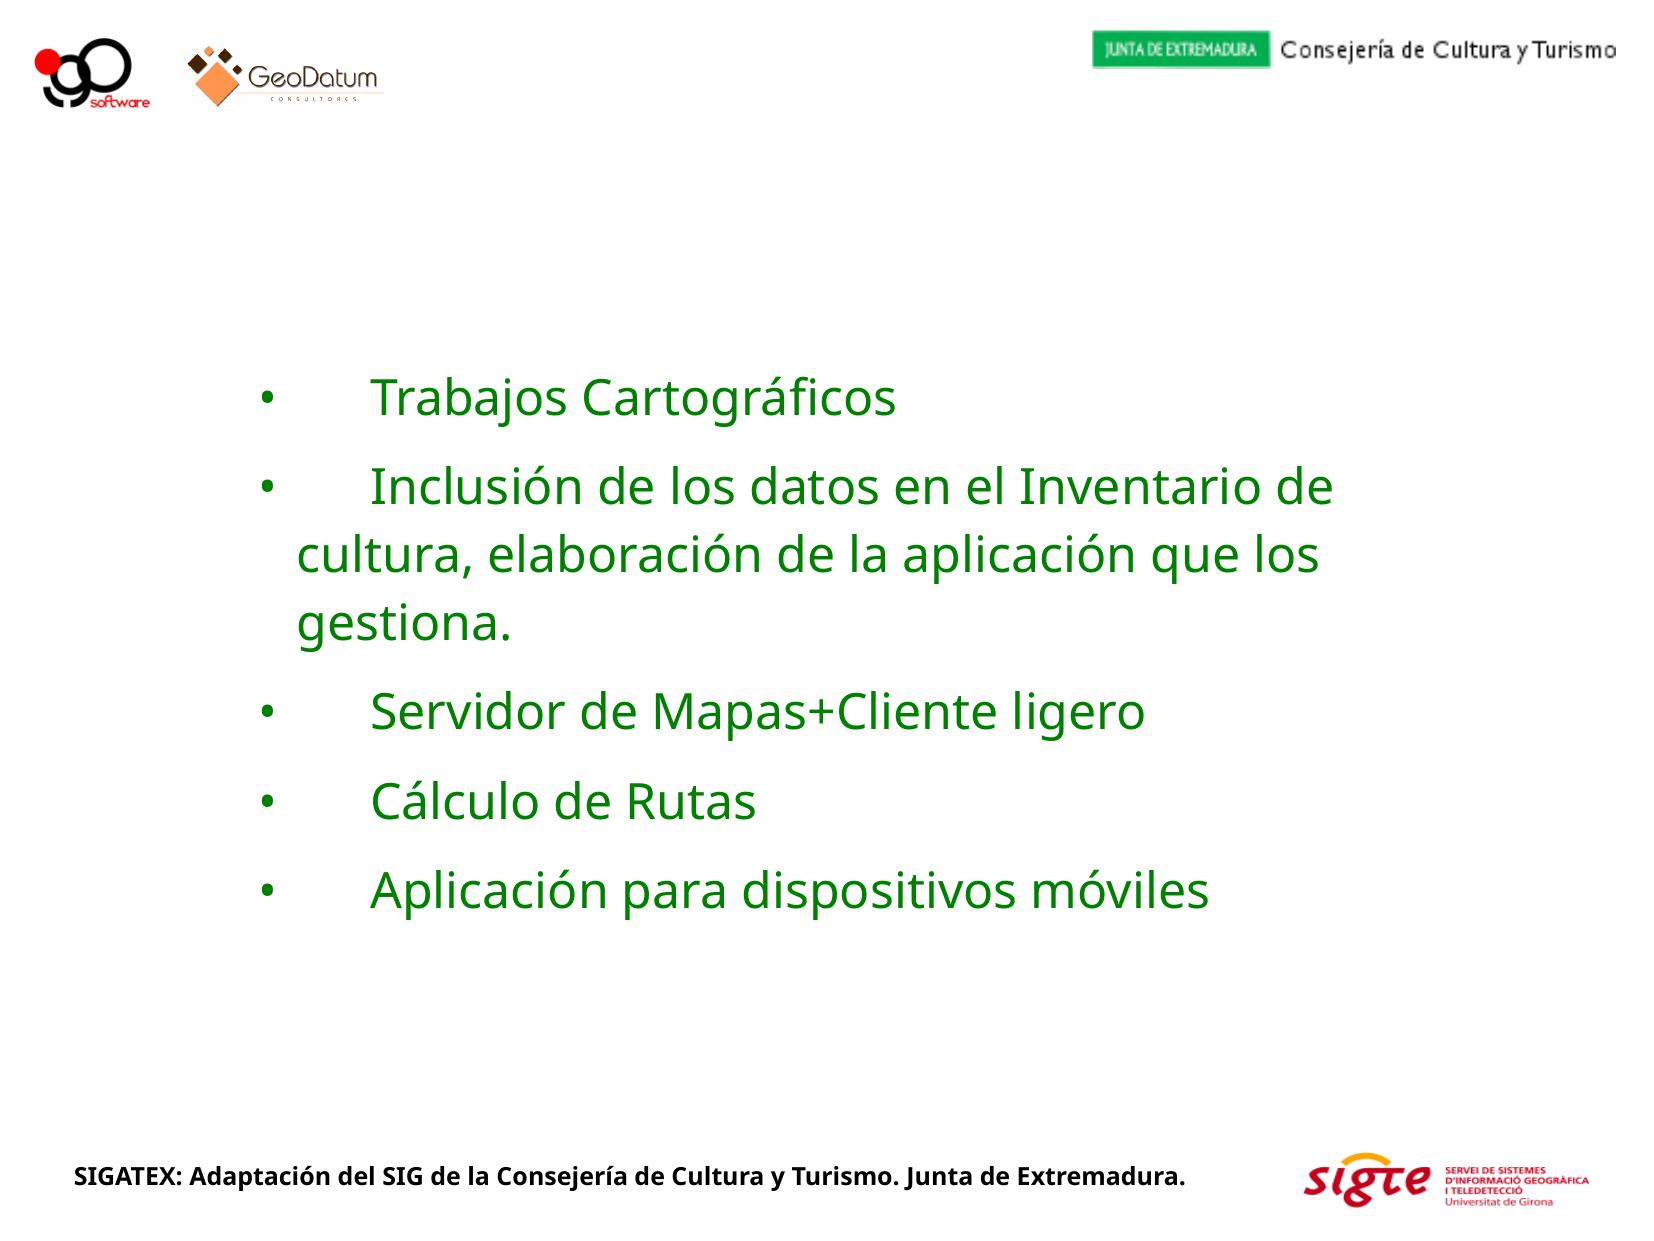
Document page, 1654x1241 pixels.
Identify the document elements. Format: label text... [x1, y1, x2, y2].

picture [1299, 1151, 1592, 1211]
text_box SIGATEX: Adaptación del SIG de la Consejería de Cultura y Turismo. Junta de Extremadura. [59, 1151, 1299, 1200]
text_box • Trabajos Cartográficos • Inclusión de los datos en el Inventario de cultura, elaboración de la aplicación que los gestiona. • Servidor de Mapas+Cliente ligero • Cálculo de Rutas • Aplicación para dispositivos móviles [206, 354, 1536, 857]
picture [1092, 29, 1616, 70]
picture [29, 30, 155, 119]
picture [177, 18, 394, 137]
